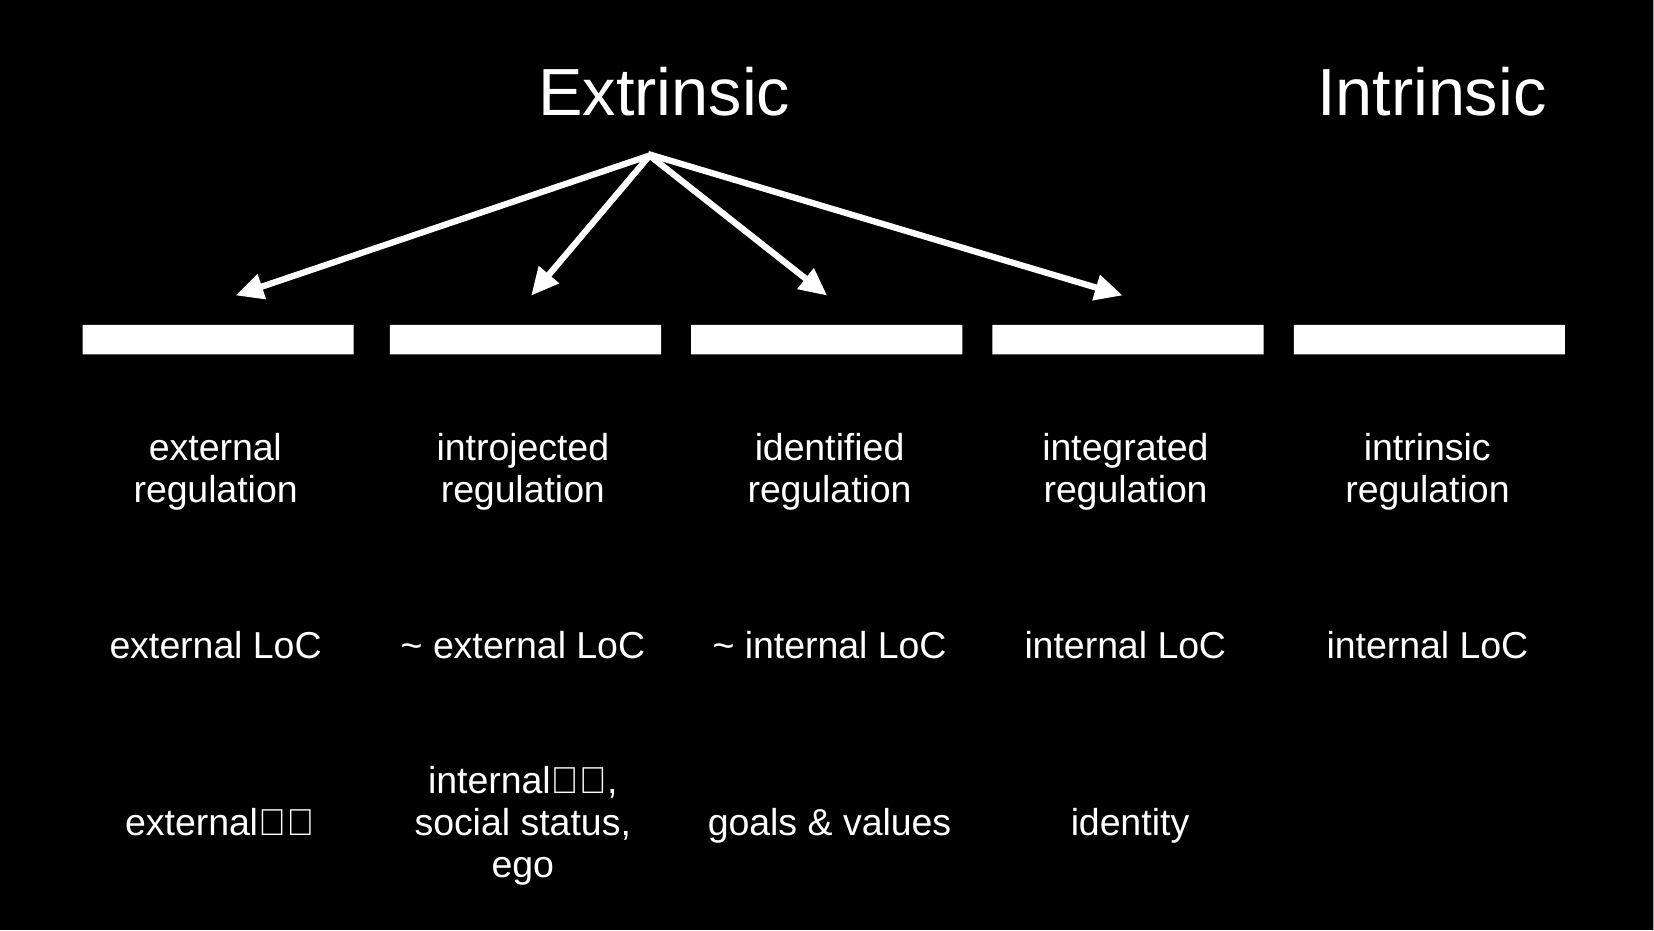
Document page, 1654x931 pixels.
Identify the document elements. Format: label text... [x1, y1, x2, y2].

list ~ external LoC [390, 582, 656, 709]
list internal LoC [1294, 582, 1561, 709]
list external🥕🏒 [87, 759, 353, 886]
list Intrinsic [1299, 29, 1565, 156]
list external LoC [82, 582, 349, 709]
list identified regulation [696, 405, 963, 532]
list introjected regulation [390, 405, 656, 532]
list identity [997, 759, 1263, 886]
text_box [992, 324, 1264, 355]
list intrinsic regulation [1294, 405, 1561, 532]
text_box [1293, 324, 1565, 355]
list integrated regulation [992, 405, 1259, 532]
text_box [691, 324, 963, 355]
list external regulation [82, 405, 349, 532]
list goals & values [696, 759, 963, 886]
list ~ internal LoC [696, 582, 963, 709]
list Extrinsic [531, 29, 798, 156]
list internal🥕🏒, social status, ego [390, 759, 656, 886]
text_box [82, 324, 354, 355]
text_box [389, 324, 662, 355]
list internal LoC [992, 582, 1259, 709]
